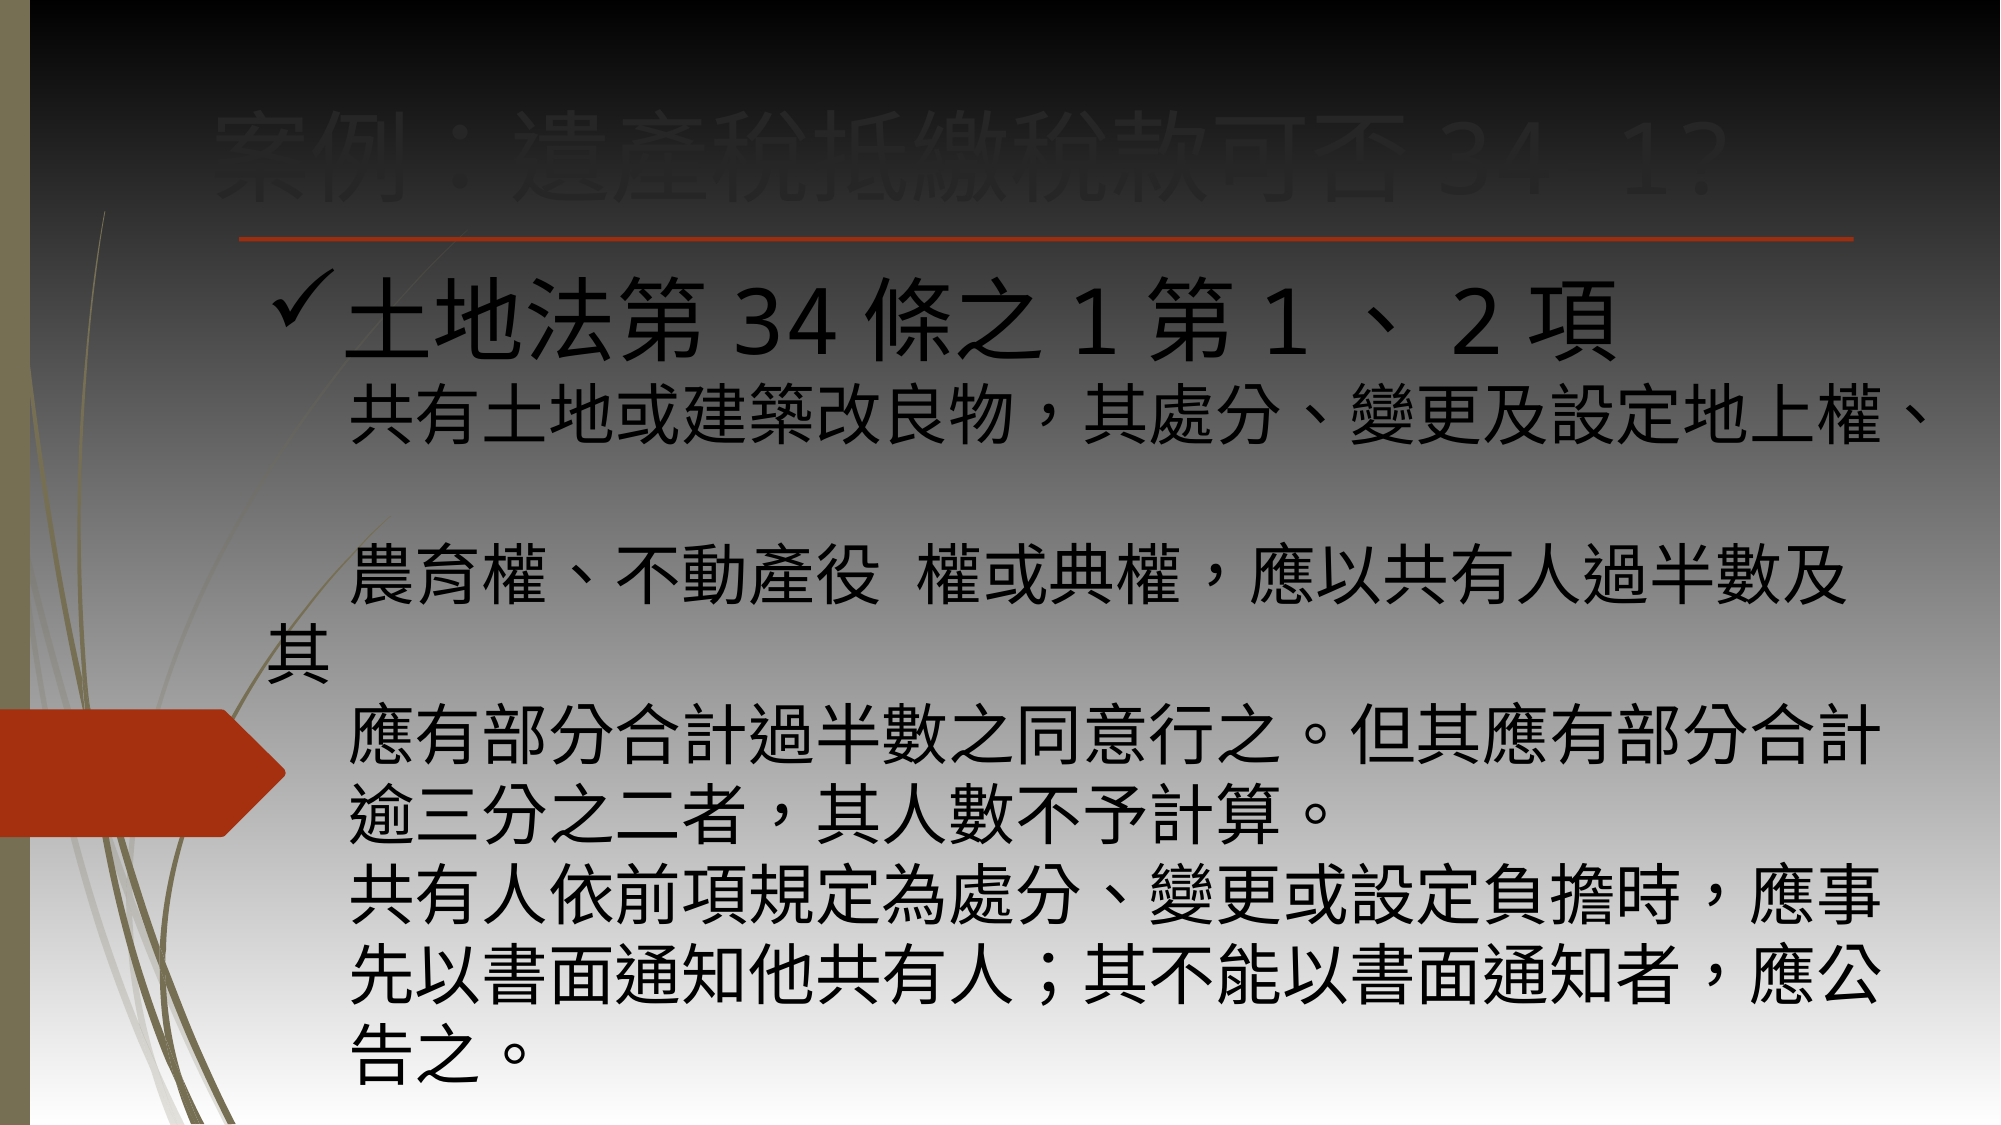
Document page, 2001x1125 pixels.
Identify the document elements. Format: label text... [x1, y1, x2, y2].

text_box 土地法第34條之1第1、2項 共有土地或建築改良物，其處分、變更及設定地上權、 農育權、不動產役 權或典權，應以共有人過半數及其 應有部分合計過半數之同意行之。但其應有部分合計 逾三分之二者，其人數不予計算。 共有人依前項規定為處分、變更或設定負擔時，應事 先以書面通知他共有人；其不能以書面通知者，應公 告之。 [250, 255, 1925, 1101]
text_box 案例：遺產稅抵繳稅款可否34-1? [195, 86, 1880, 250]
